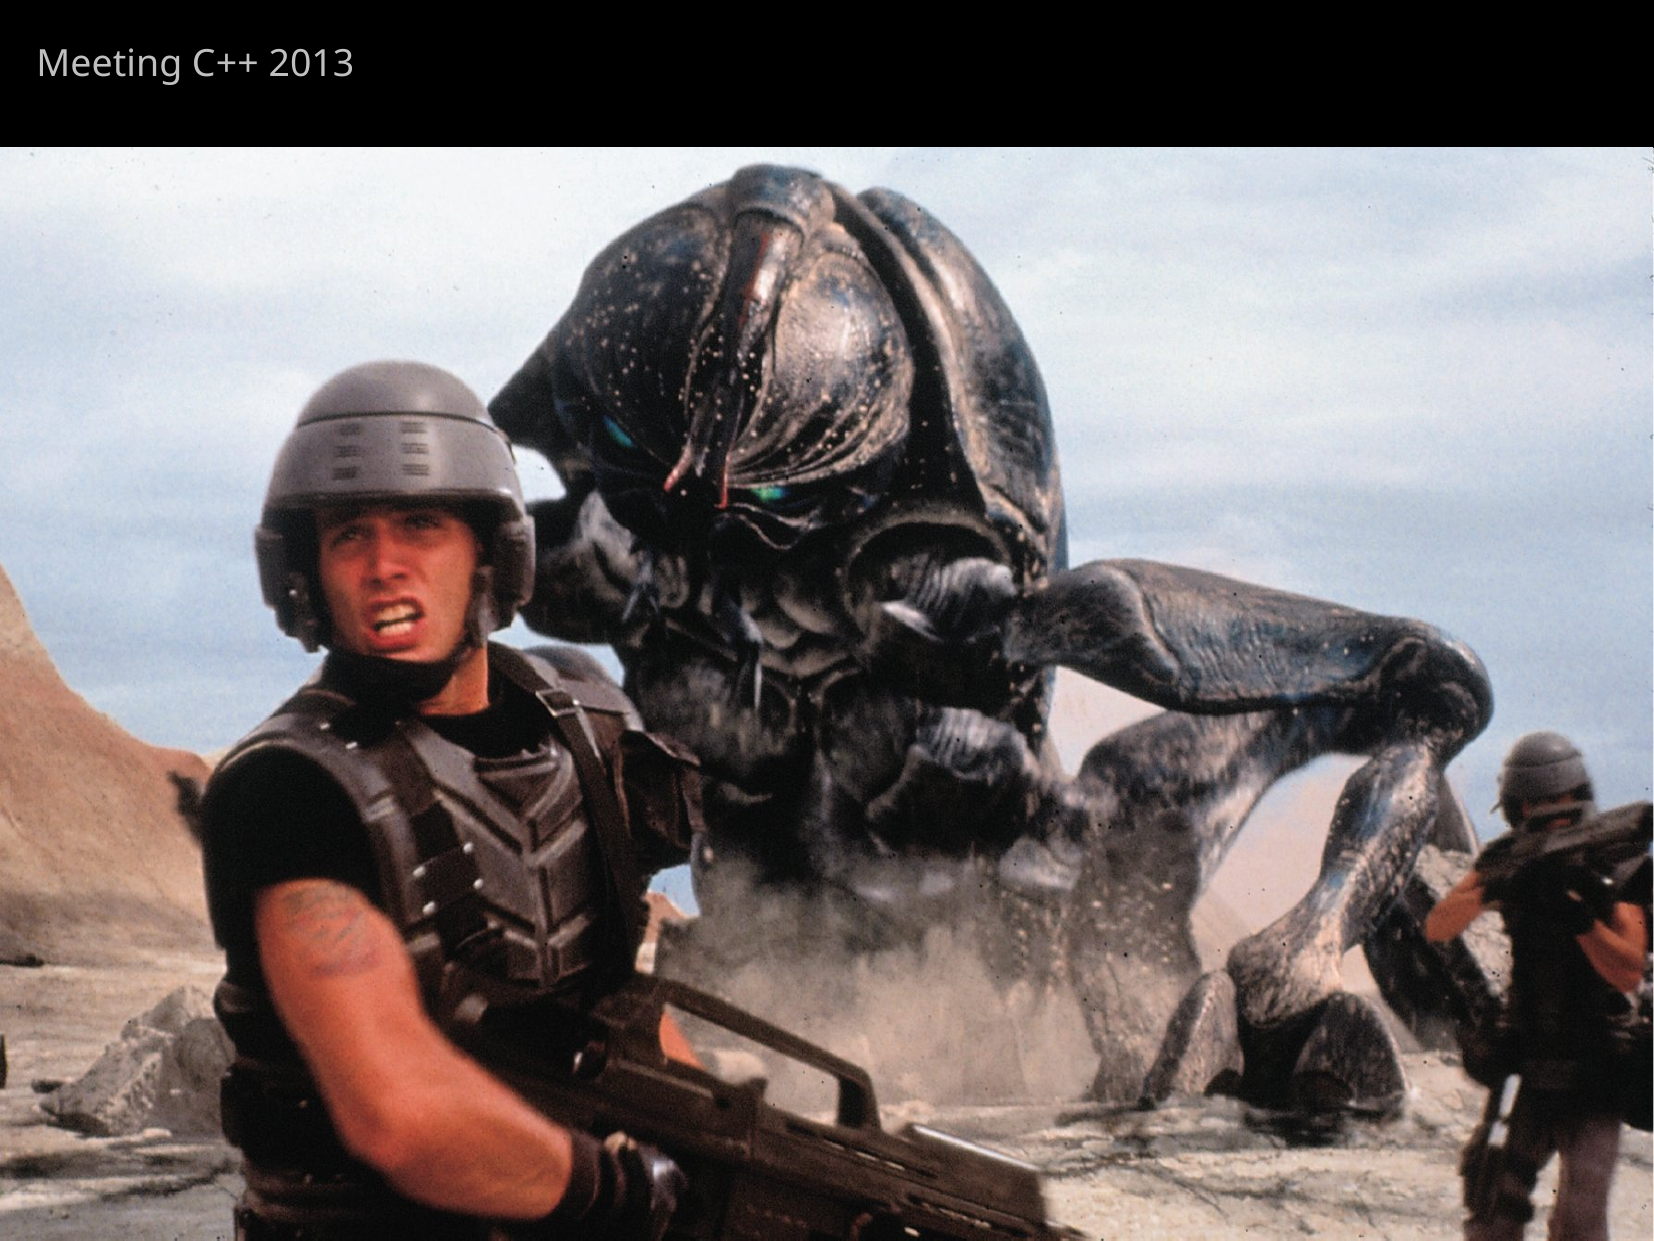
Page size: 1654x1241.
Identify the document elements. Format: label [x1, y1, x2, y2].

picture [0, 147, 1654, 1241]
